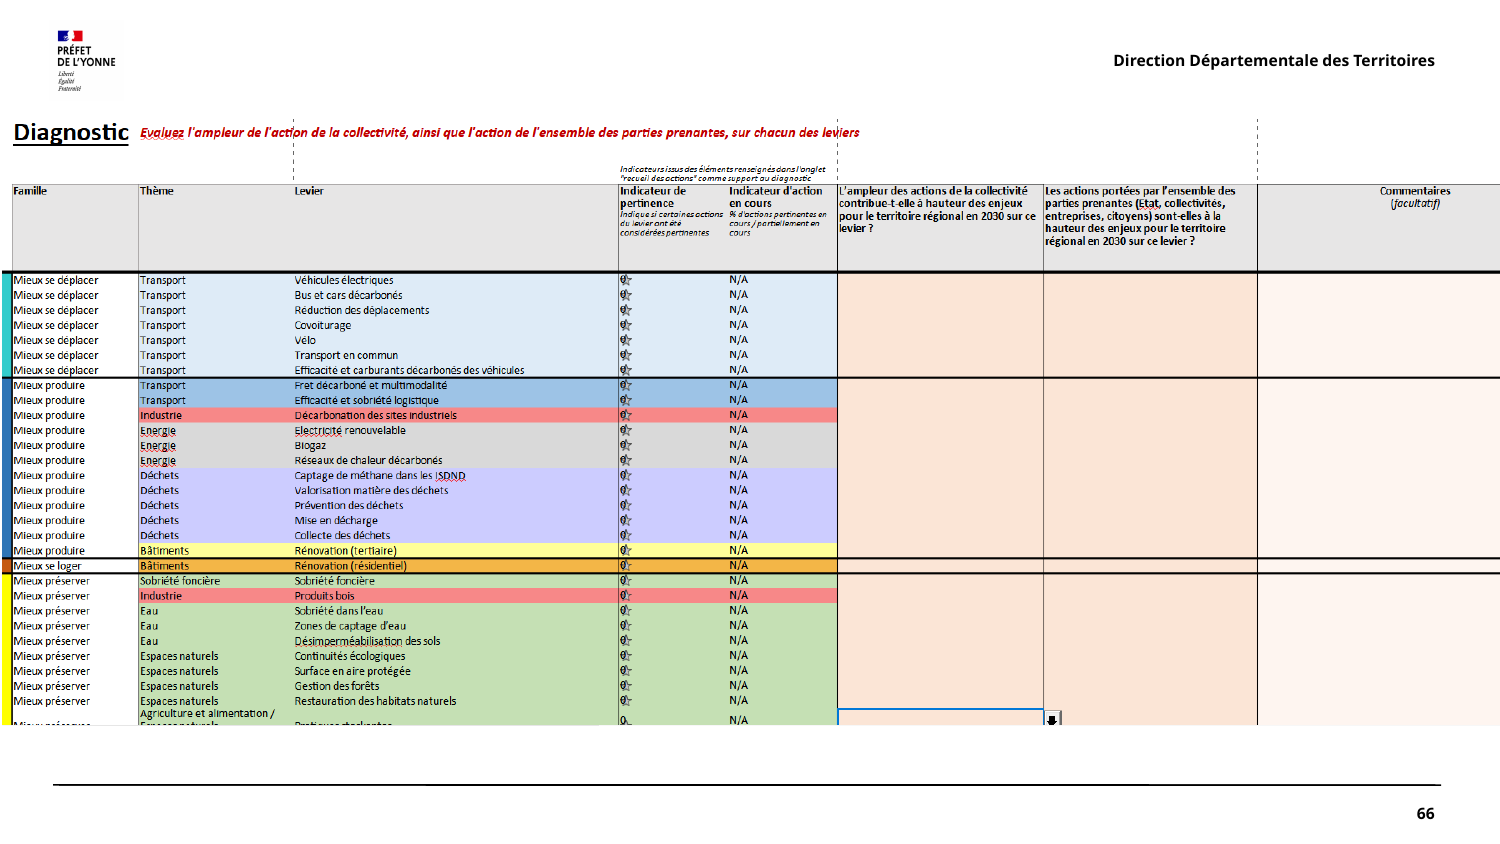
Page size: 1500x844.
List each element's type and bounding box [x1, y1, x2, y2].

picture [2, 119, 1500, 726]
picture [49, 20, 124, 101]
